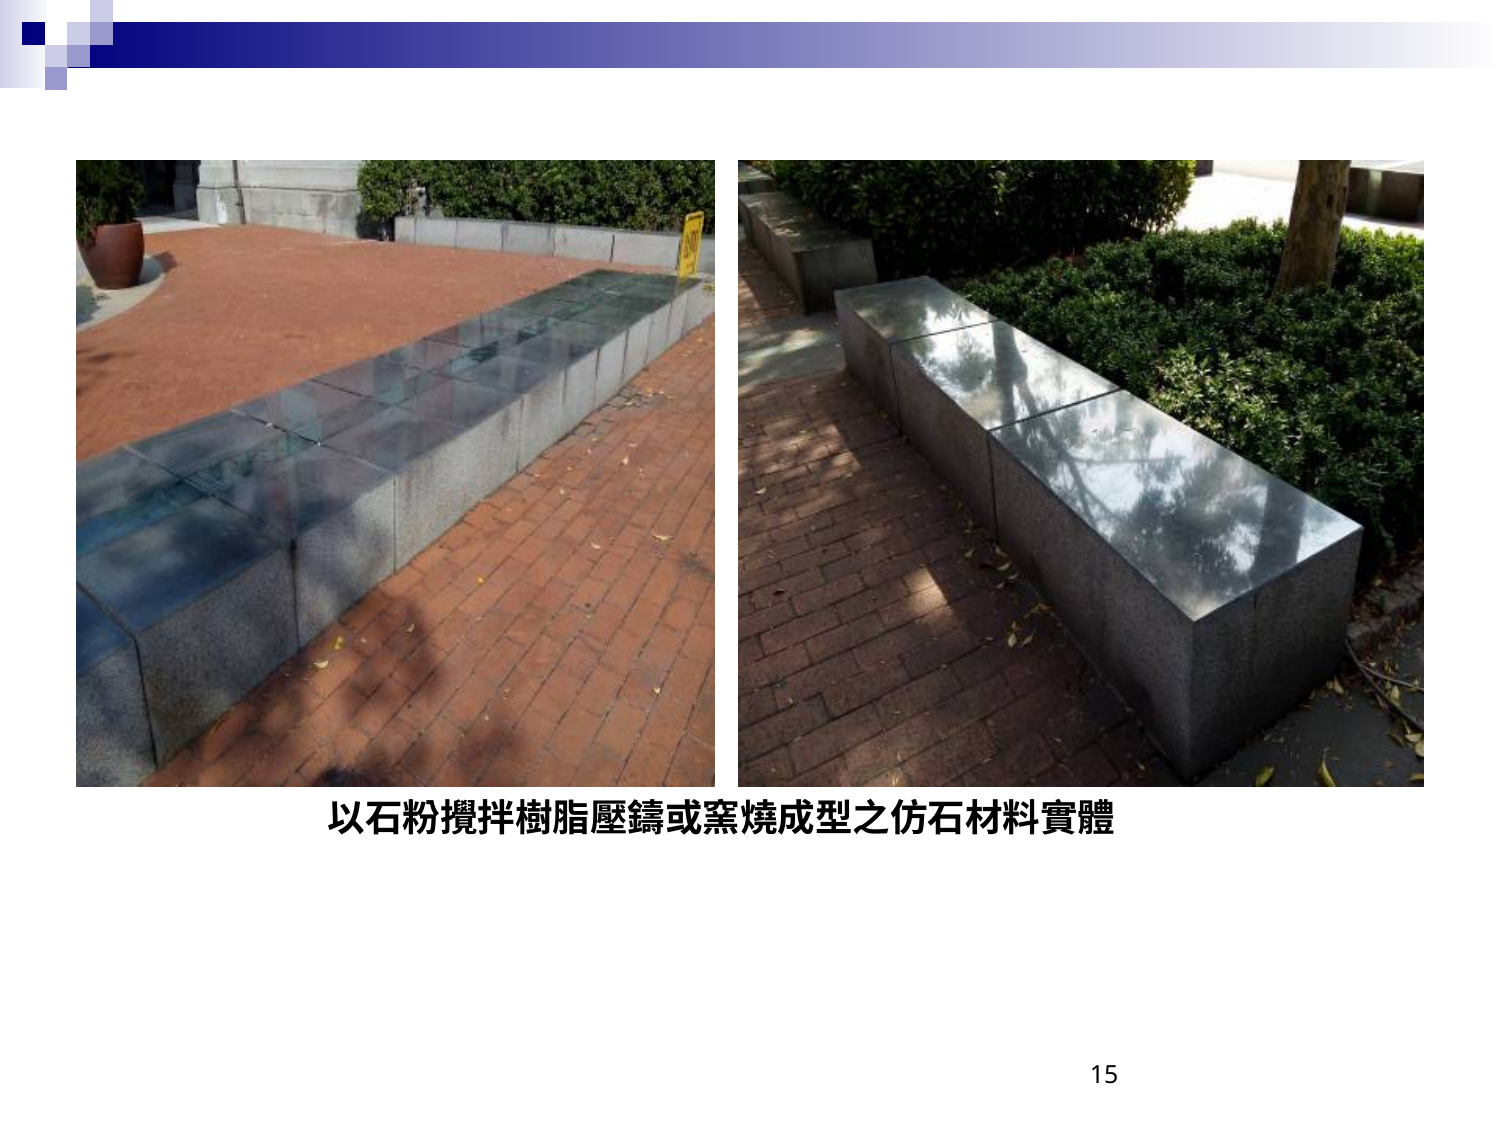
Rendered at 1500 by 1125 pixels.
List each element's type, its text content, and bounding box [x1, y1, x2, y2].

text_box 以石粉攪拌樹脂壓鑄或窯燒成型之仿石材料實體 [313, 787, 1131, 847]
picture [738, 160, 1424, 787]
text_box [1074, 1025, 1426, 1101]
picture [76, 160, 715, 787]
